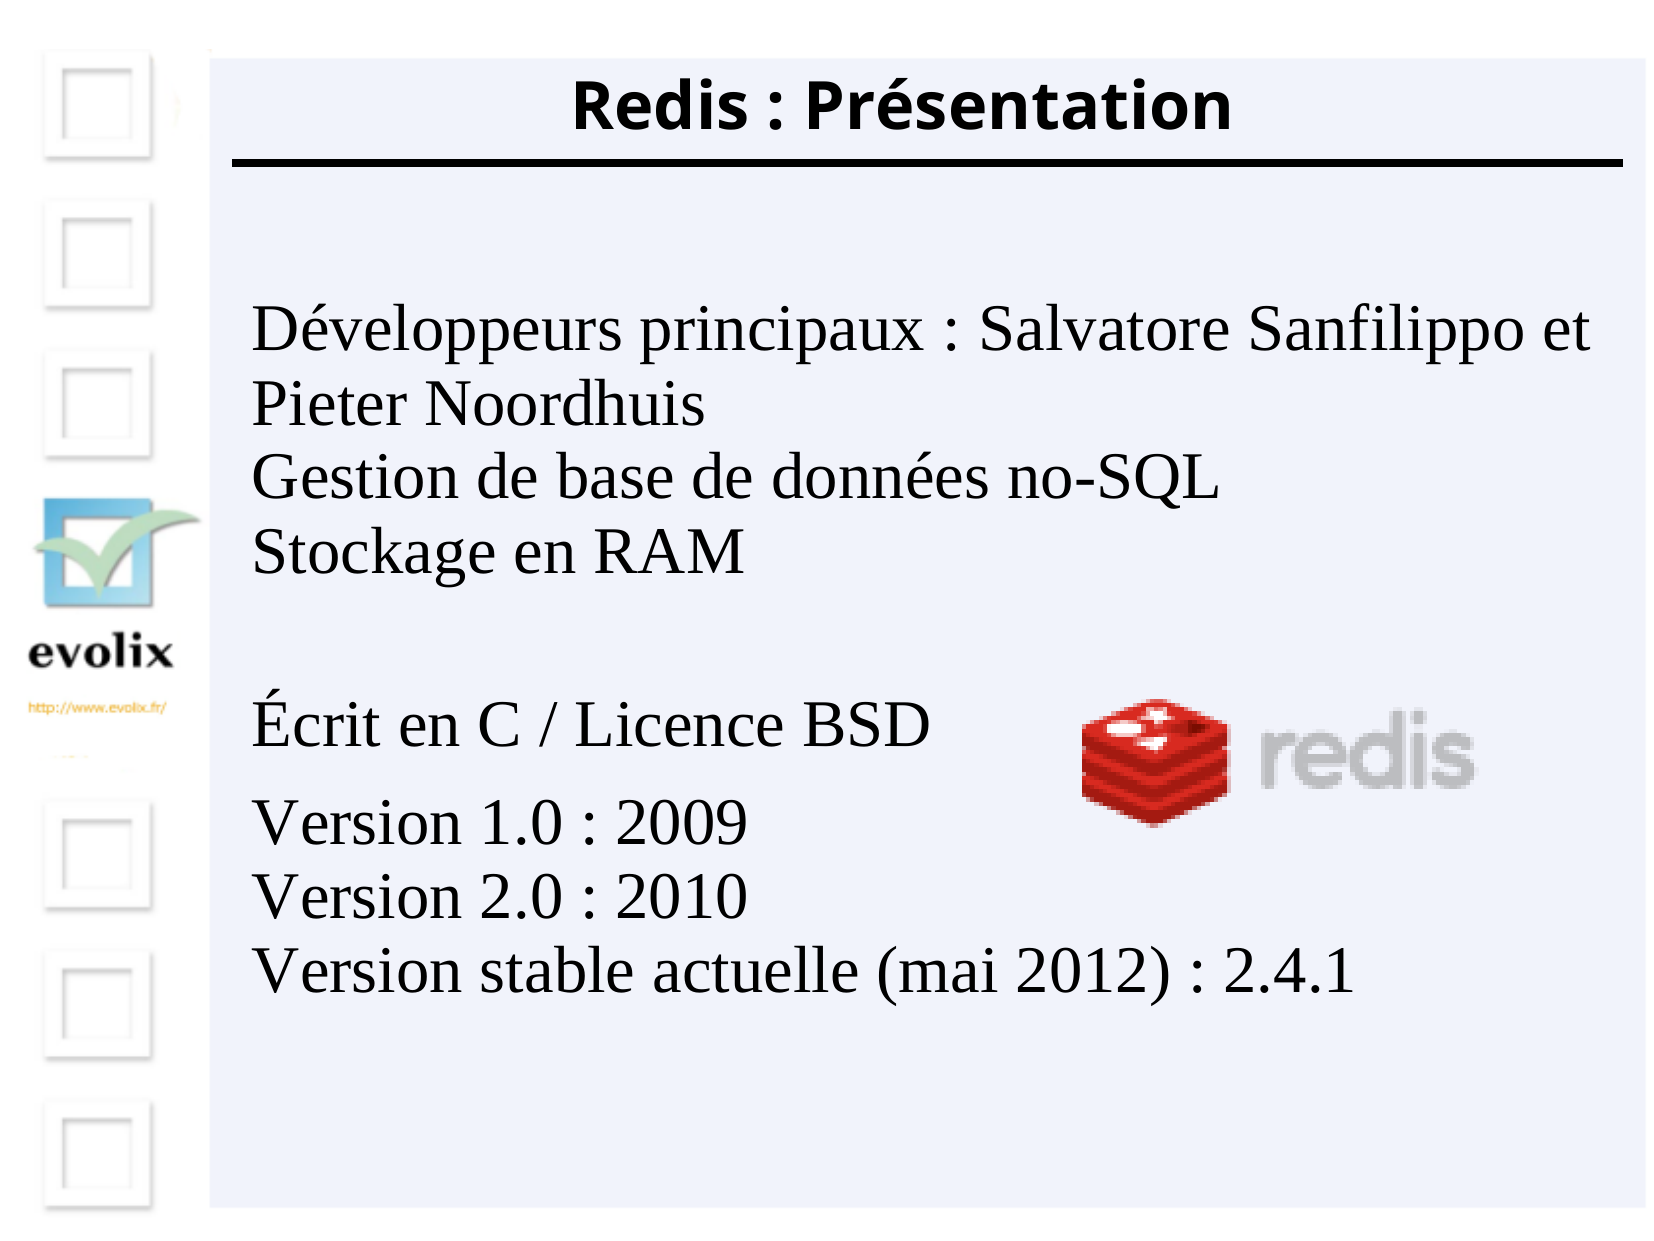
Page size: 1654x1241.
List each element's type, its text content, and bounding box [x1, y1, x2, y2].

title Redis : Présentation [415, 0, 1391, 209]
subtitle Développeurs principaux : Salvatore Sanfilippo et Pieter Noordhuis Gestion de base de données no-SQL Stockage en RAM Écrit en C / Licence BSD Version 1.0 : 2009 Version 2.0 : 2010 Version stable actuelle (mai 2012) : 2.4.1 [251, 255, 1638, 1139]
picture [0, 49, 1654, 1218]
